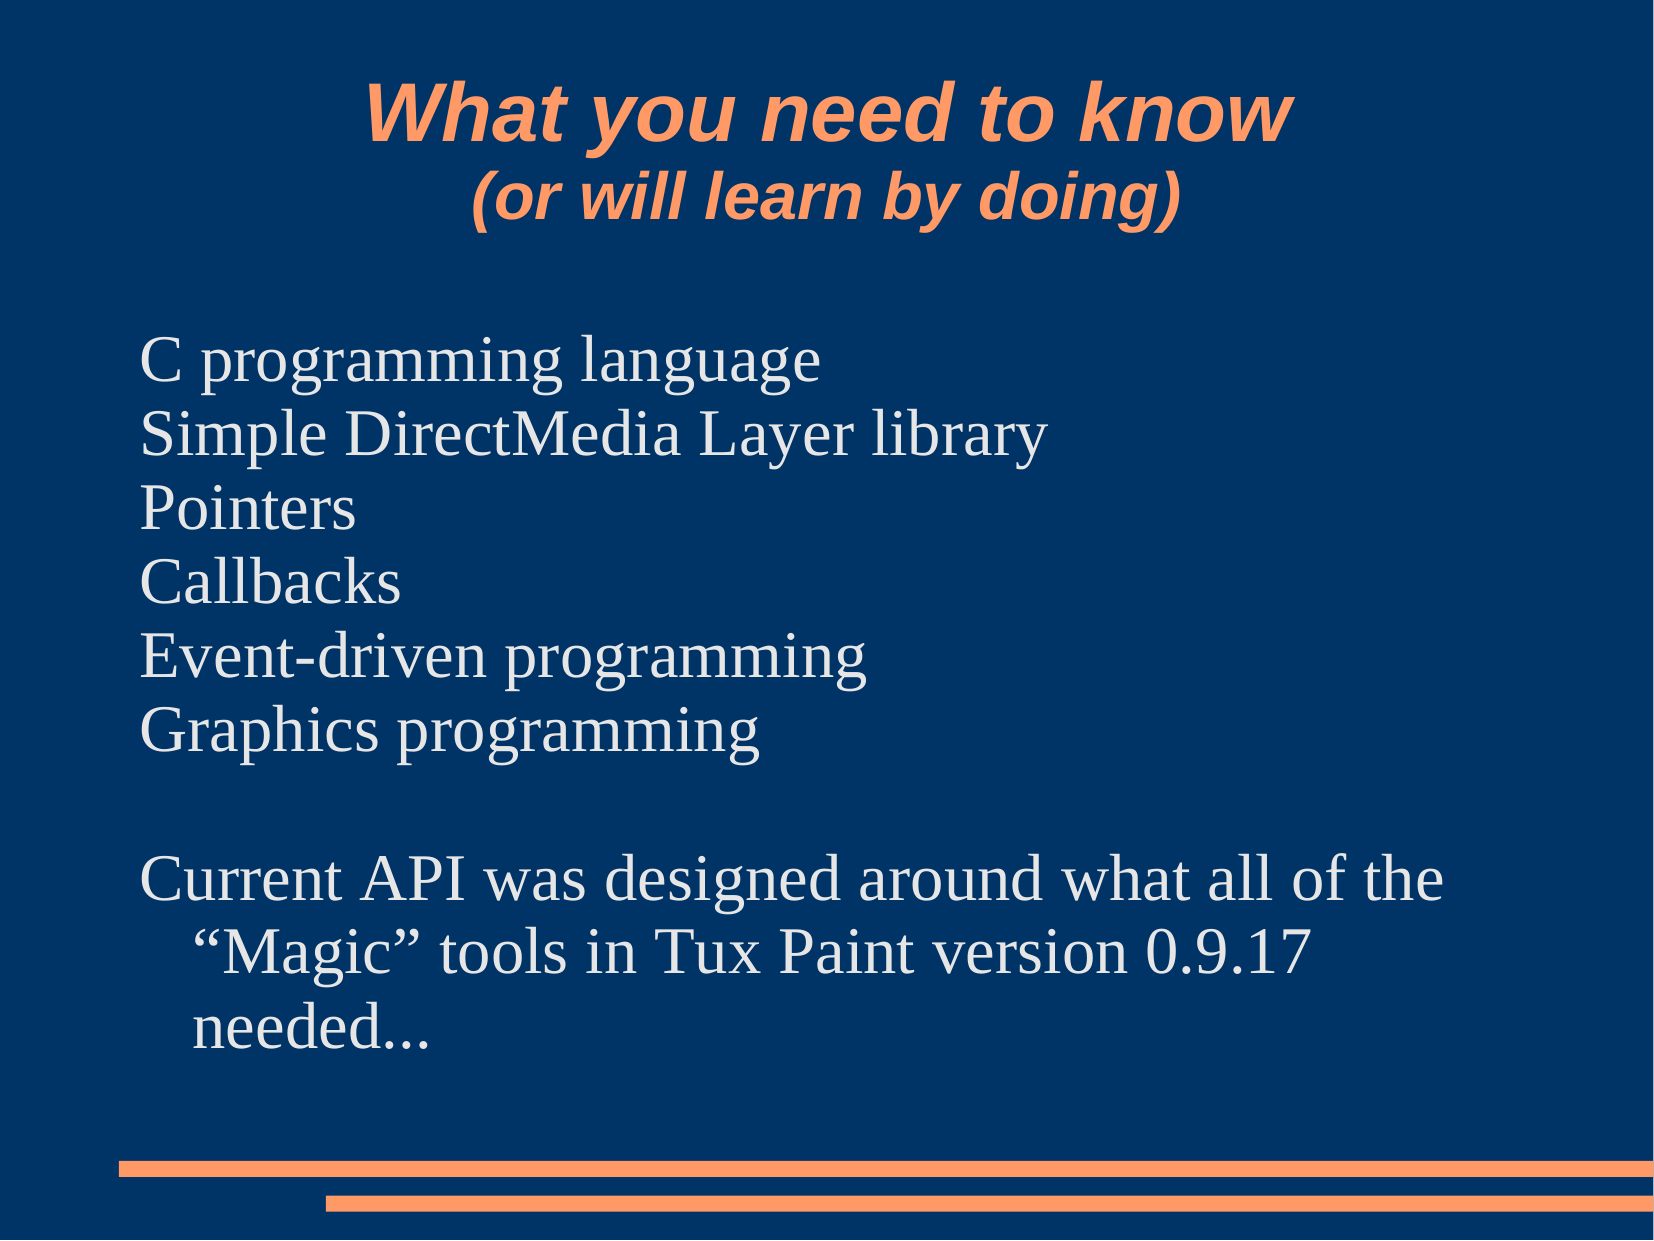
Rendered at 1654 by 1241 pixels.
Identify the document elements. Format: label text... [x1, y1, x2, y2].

list C programming language Simple DirectMedia Layer library Pointers Callbacks Event-driven programming Graphics programming Current API was designed around what all of the “Magic” tools in Tux Paint version 0.9.17 needed... [121, 322, 1538, 1118]
title What you need to know (or will learn by doing) [121, 53, 1534, 247]
